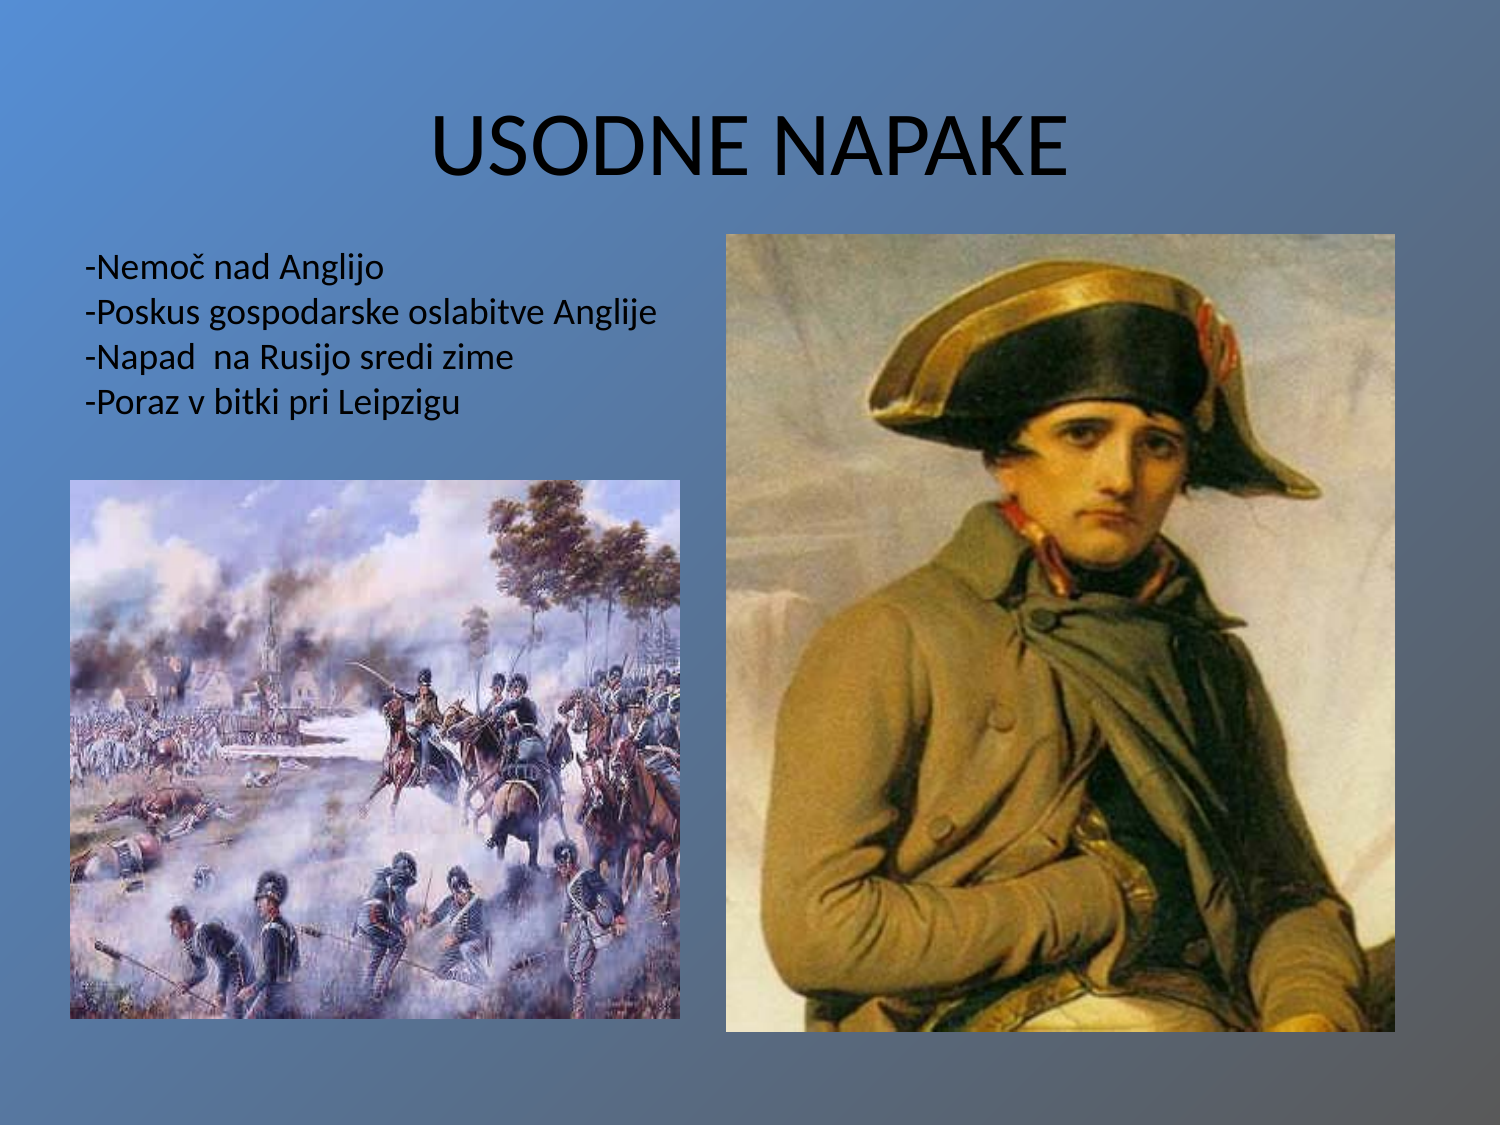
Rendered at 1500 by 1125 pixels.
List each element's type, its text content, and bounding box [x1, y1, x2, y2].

picture [70, 480, 680, 1019]
picture [726, 234, 1395, 1032]
text_box -Nemoč nad Anglijo -Poskus gospodarske oslabitve Anglije -Napad na Rusijo sredi zime -Poraz v bitki pri Leipzigu [70, 234, 832, 565]
title USODNE NAPAKE [75, 45, 1425, 233]
